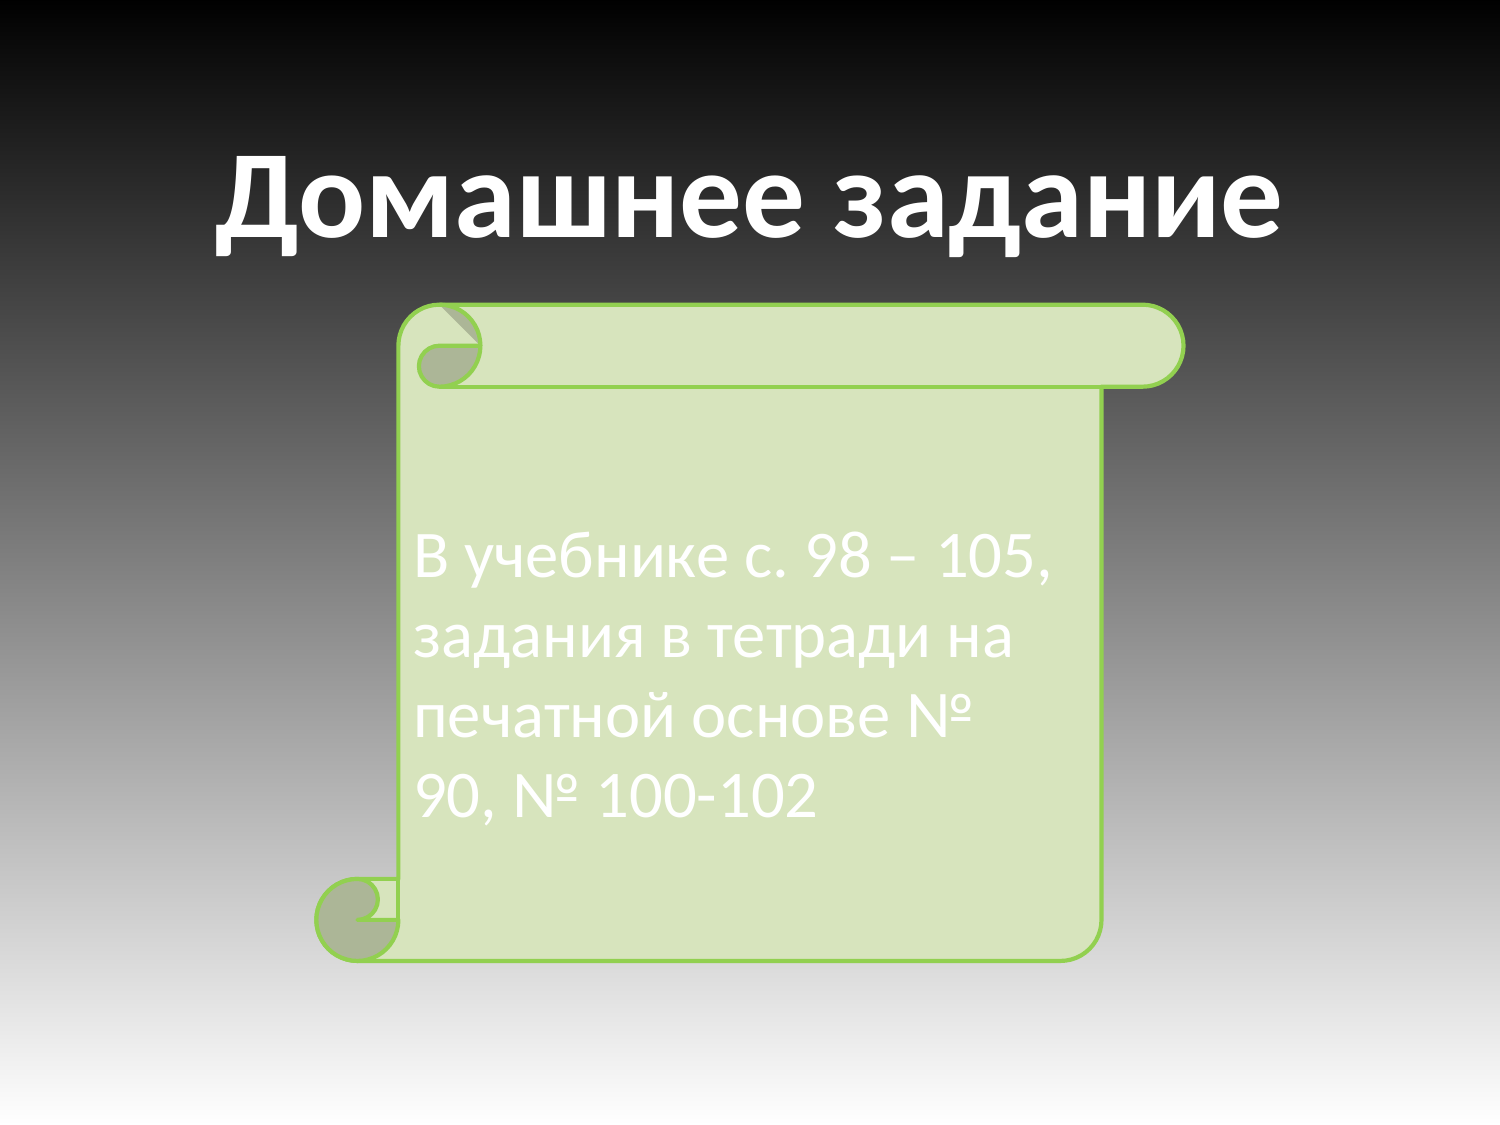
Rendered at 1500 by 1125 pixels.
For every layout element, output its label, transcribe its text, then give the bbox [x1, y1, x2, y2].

text_box Домашнее задание [117, 105, 1383, 271]
text_box [316, 839, 1102, 961]
text_box [398, 304, 1184, 503]
text_box В учебнике с. 98 – 105, задания в тетради на печатной основе № 90, № 100-102 [398, 503, 1102, 839]
